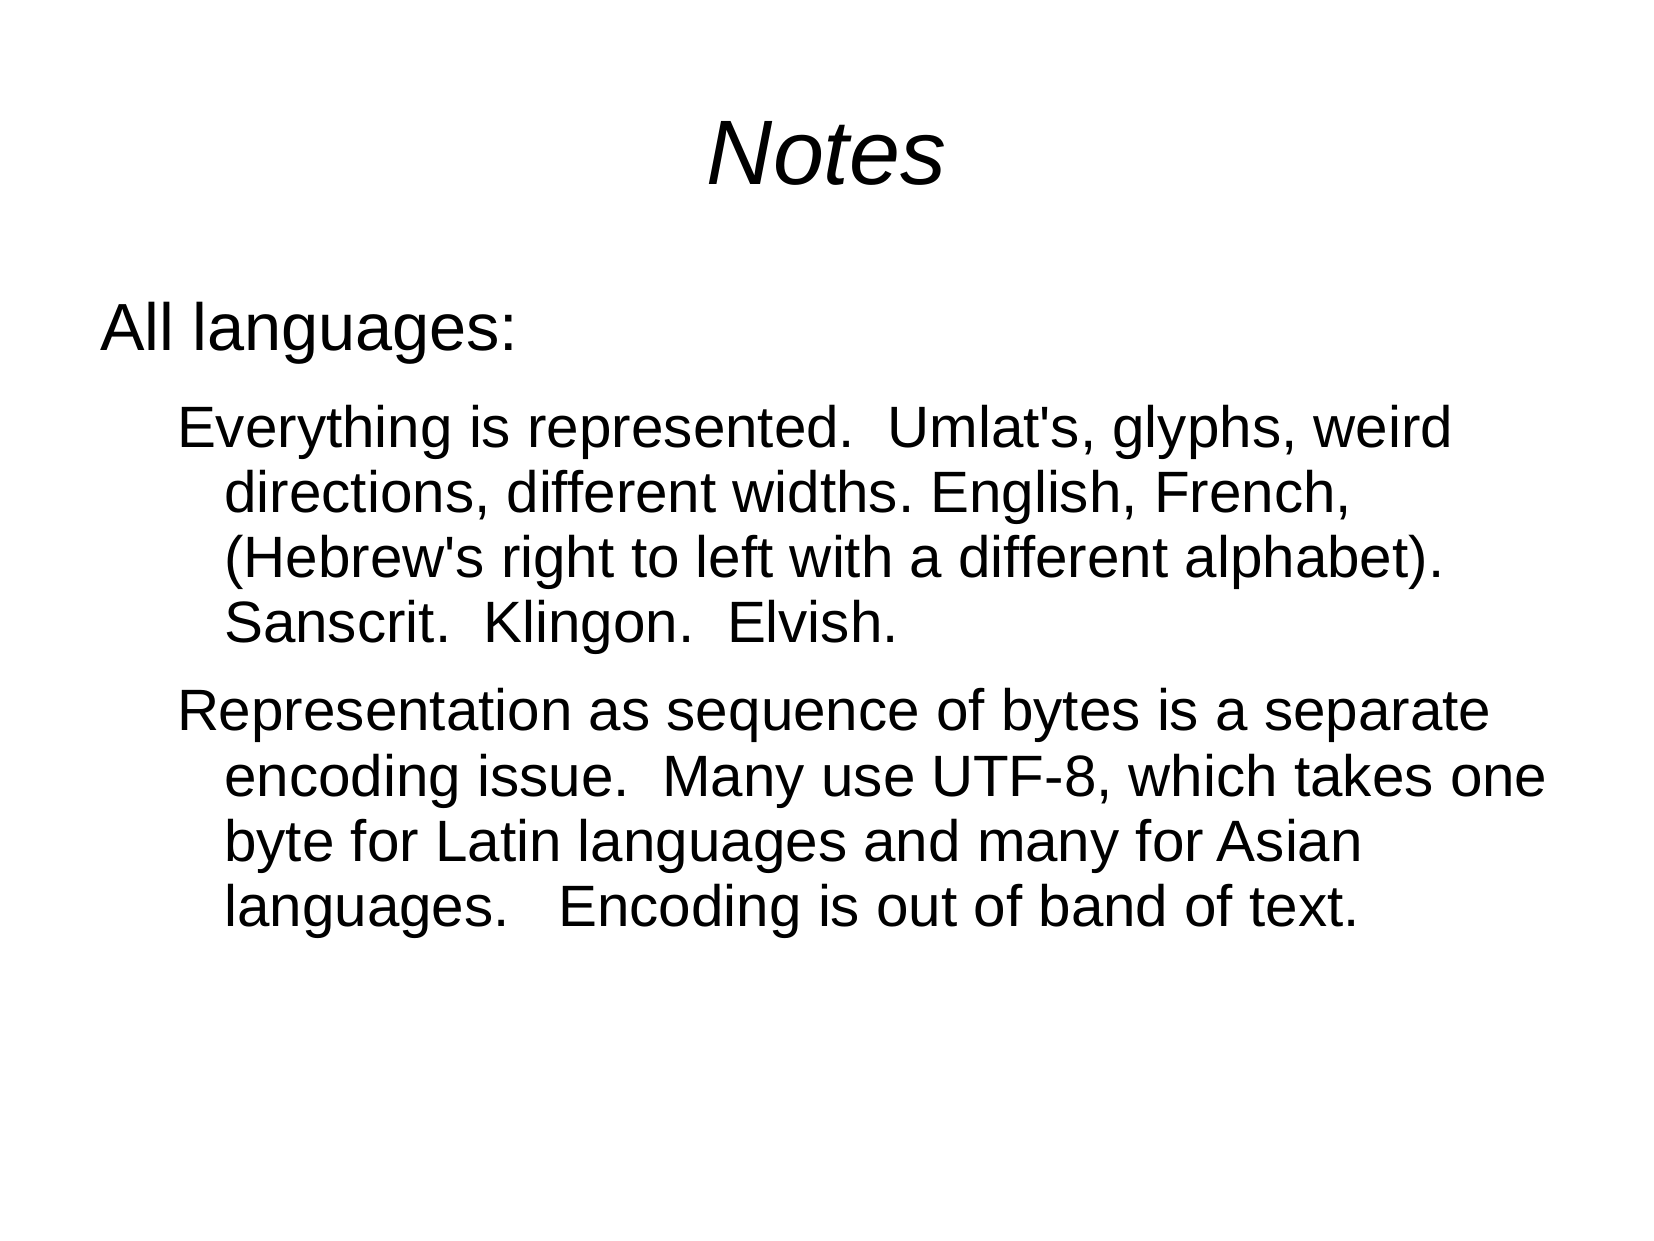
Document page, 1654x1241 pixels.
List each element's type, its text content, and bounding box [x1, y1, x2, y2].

list All languages: Everything is represented. Umlat's, glyphs, weird directions, different widths. English, French, (Hebrew's right to left with a different alphabet). Sanscrit. Klingon. Elvish. Representation as sequence of bytes is a separate encoding issue. Many use UTF-8, which takes one byte for Latin languages and many for Asian languages. Encoding is out of band of text. [82, 290, 1571, 1135]
title Notes [82, 56, 1571, 250]
